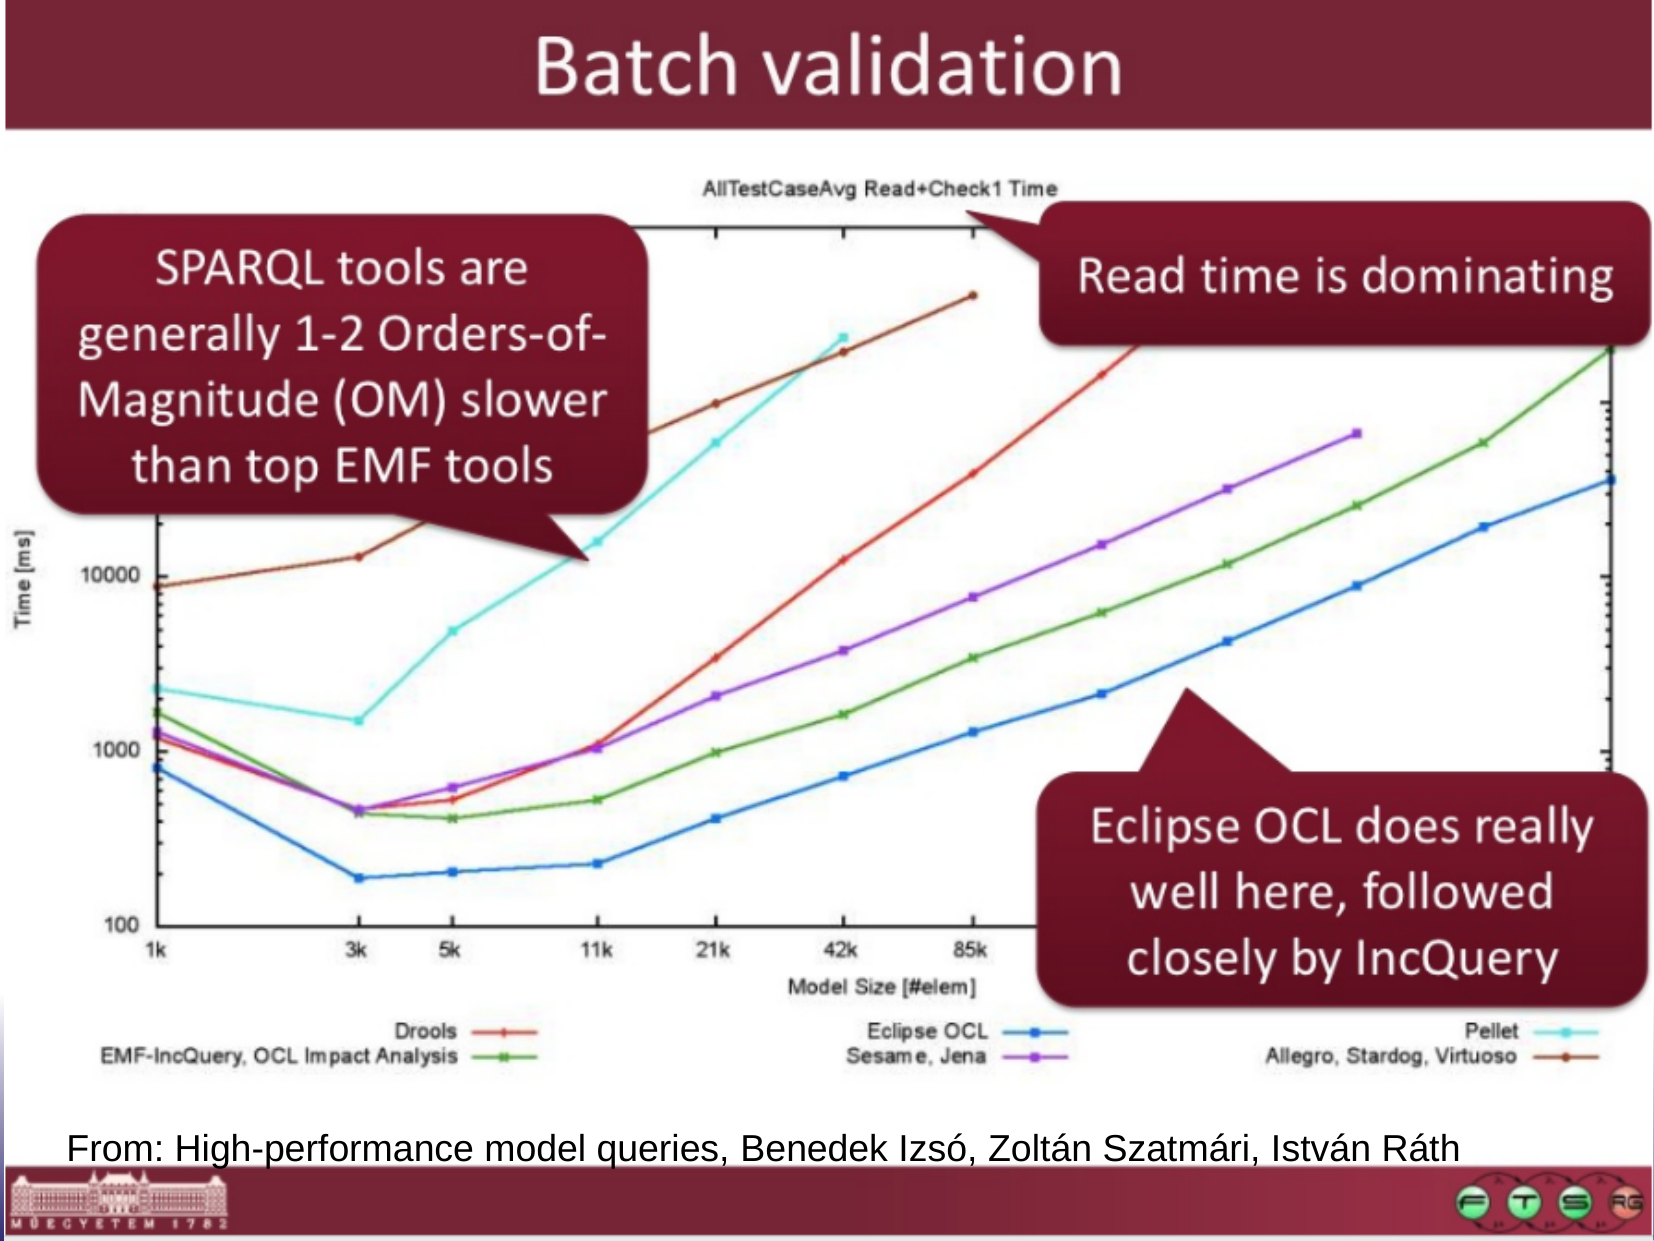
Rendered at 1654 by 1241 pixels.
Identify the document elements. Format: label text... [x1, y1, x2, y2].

picture [4, 0, 1654, 1241]
text_box From: High-performance model queries, Benedek Izsó, Zoltán Szatmári, István Ráth [51, 1119, 1487, 1177]
